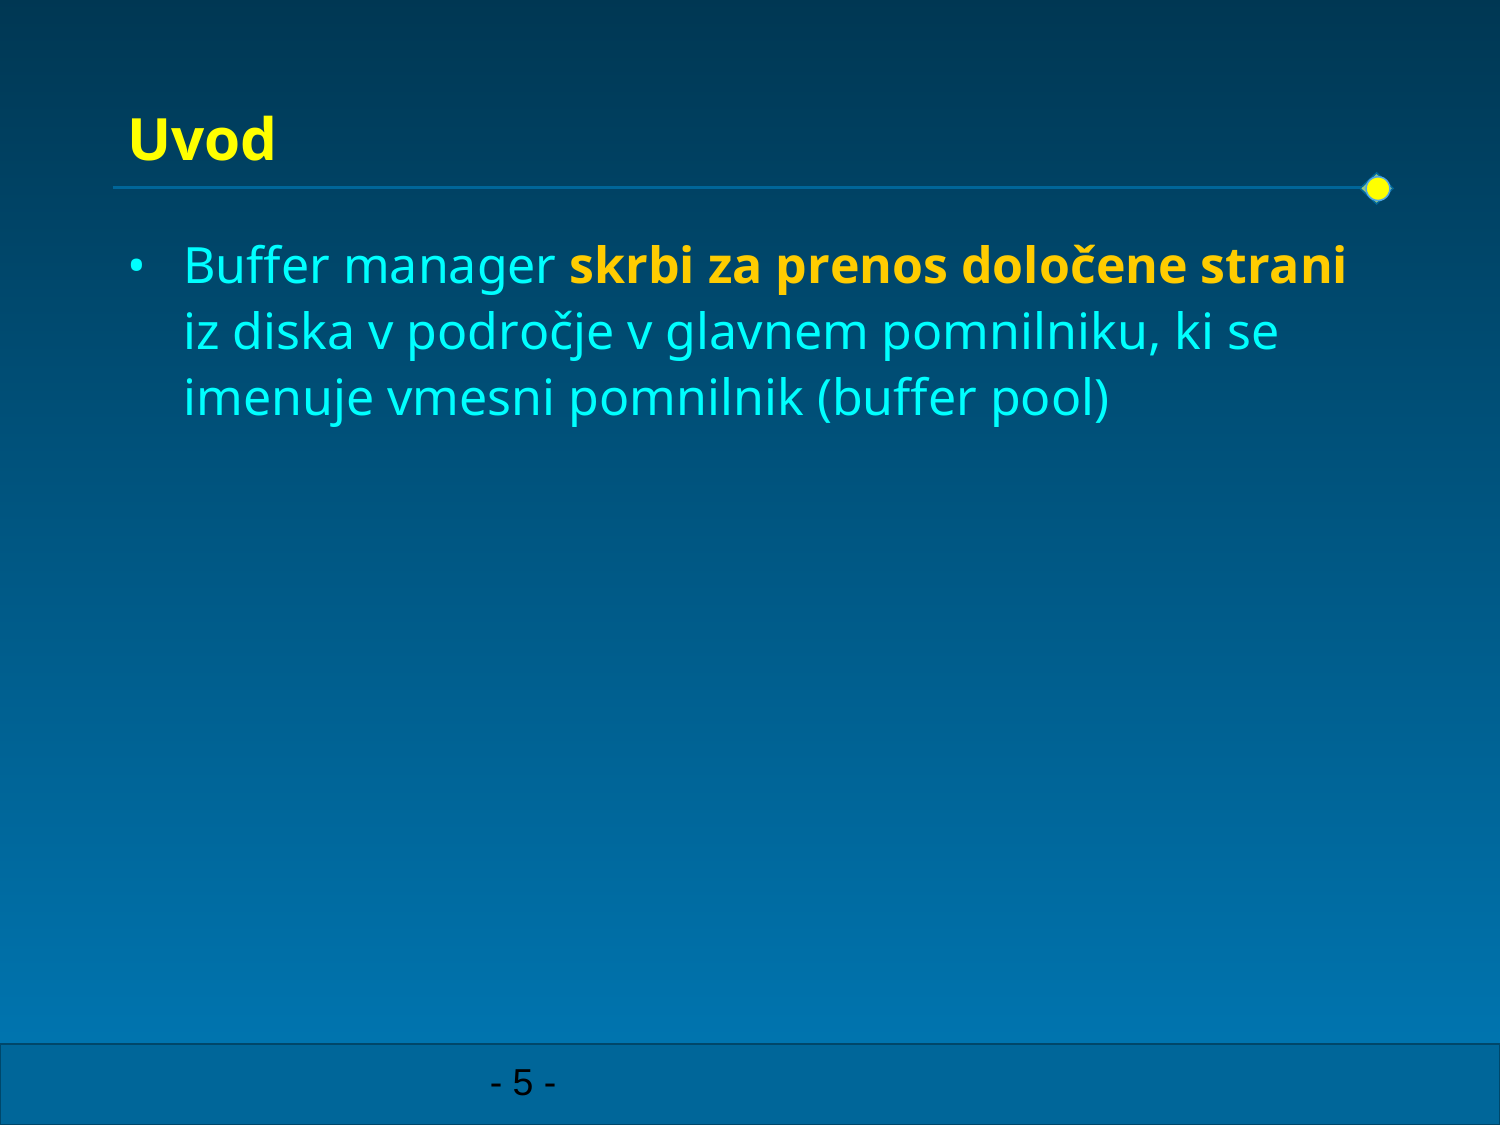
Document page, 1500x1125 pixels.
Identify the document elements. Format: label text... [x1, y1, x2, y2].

list Buffer manager skrbi za prenos določene strani iz diska v področje v glavnem pomnilniku, ki se imenuje vmesni pomnilnik (buffer pool) [112, 220, 1365, 1052]
title Uvod [112, 94, 1388, 181]
